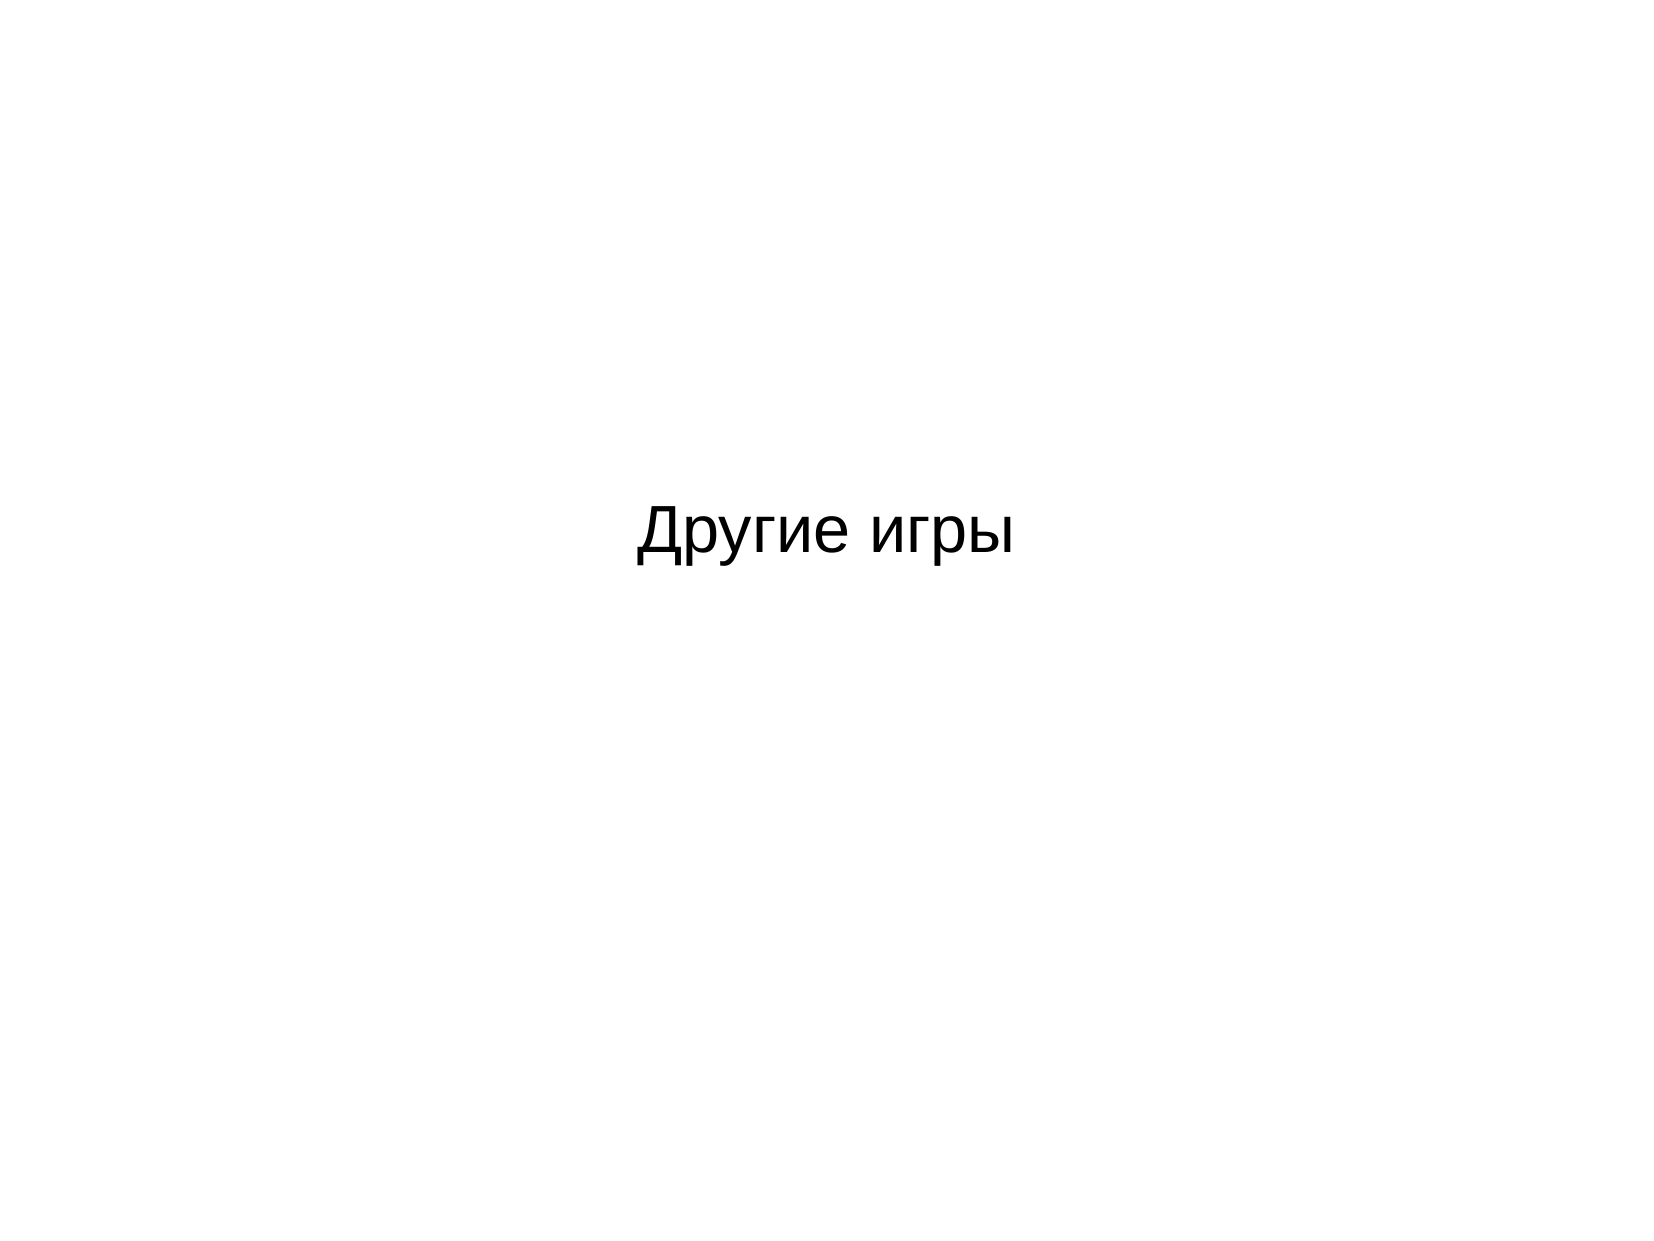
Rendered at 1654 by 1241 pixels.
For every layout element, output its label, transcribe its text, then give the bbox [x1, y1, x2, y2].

subtitle Другие игры [82, 49, 1571, 1010]
